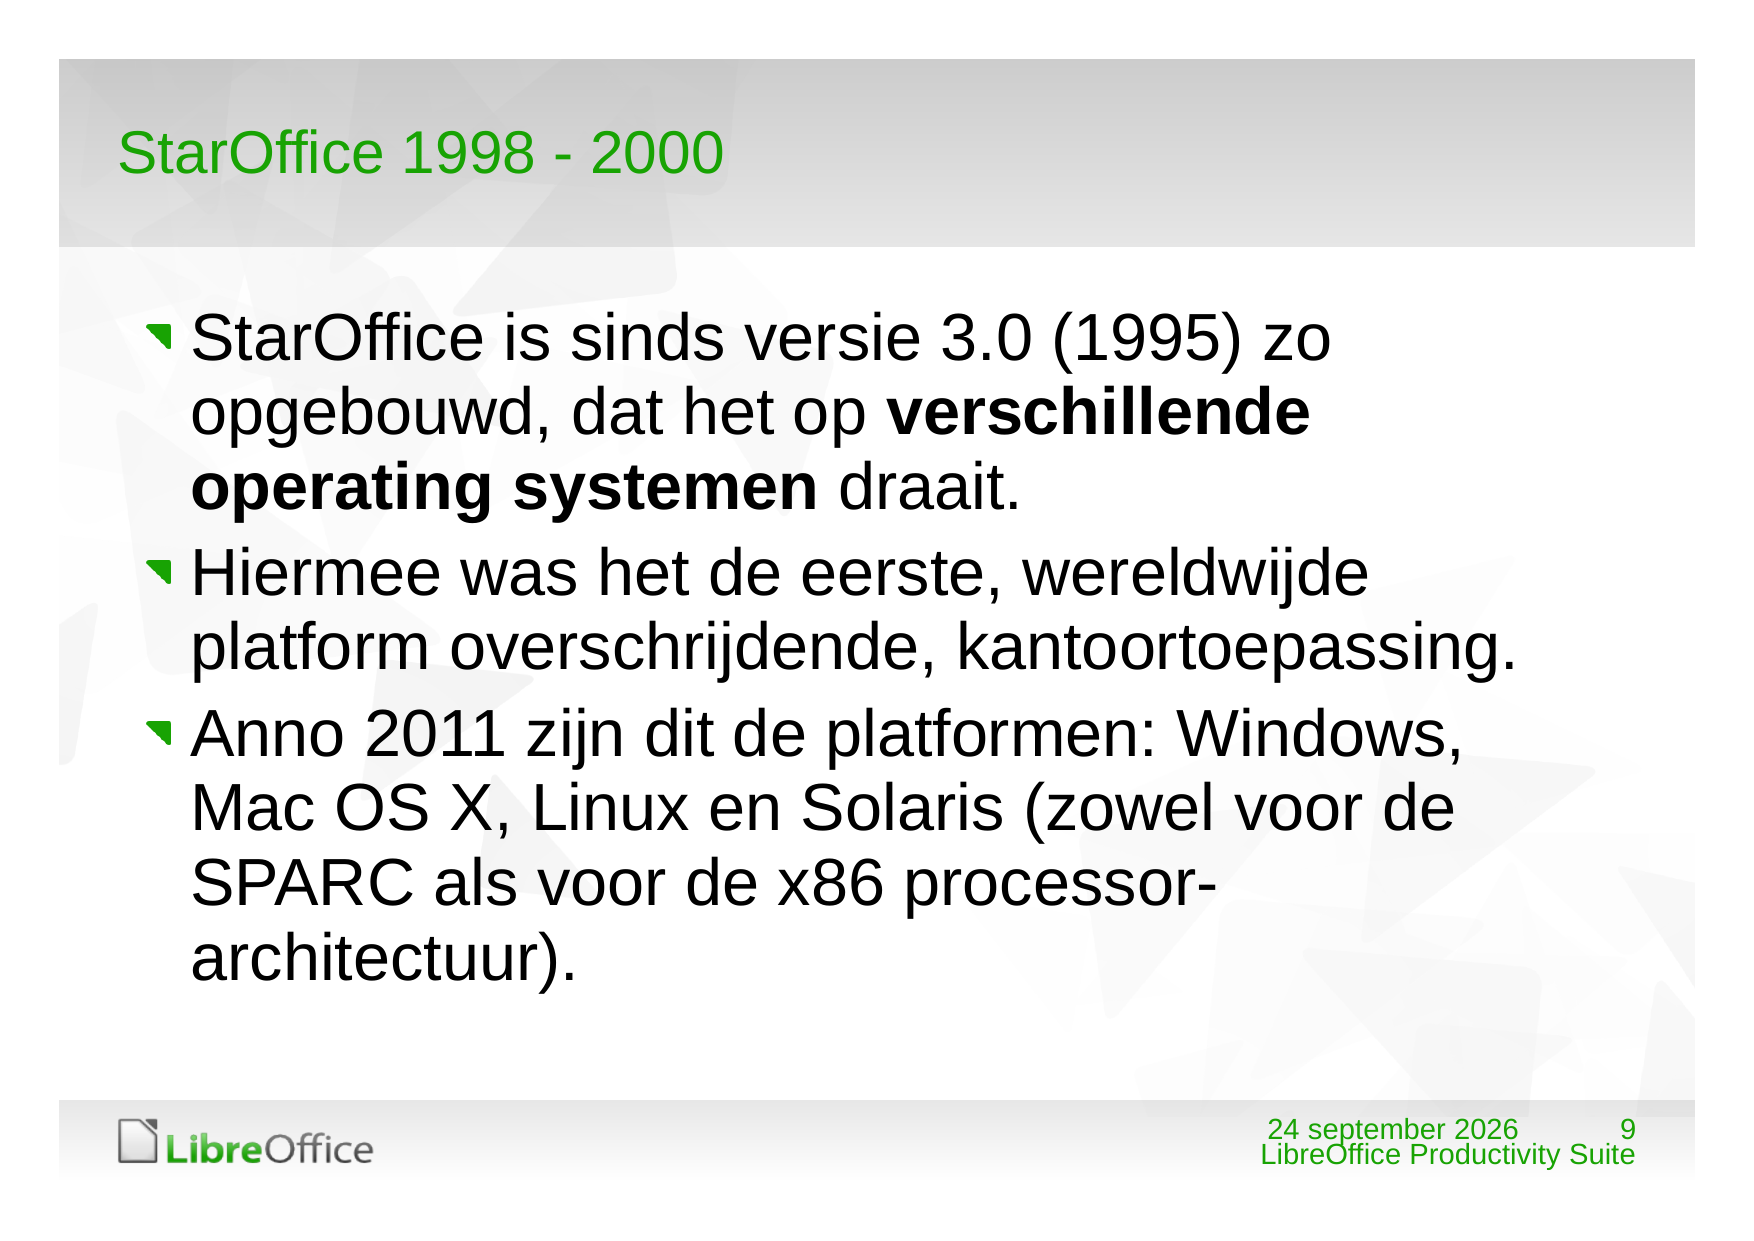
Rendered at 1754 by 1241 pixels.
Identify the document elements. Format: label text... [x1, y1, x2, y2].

picture [59, 59, 834, 901]
title StarOffice 1998 - 2000 [117, 85, 1637, 220]
picture [964, 555, 1695, 1117]
picture [99, 1101, 393, 1181]
list StarOffice is sinds versie 3.0 (1995) zo opgebouwd, dat het op verschillende operating systemen draait. Hiermee was het de eerste, wereldwijde platform overschrijdende, kantoortoepassing. Anno 2011 zijn dit de platformen: Windows, Mac OS X, Linux en Solaris (zowel voor de SPARC als voor de x86 processor-architectuur). [146, 299, 1608, 1041]
